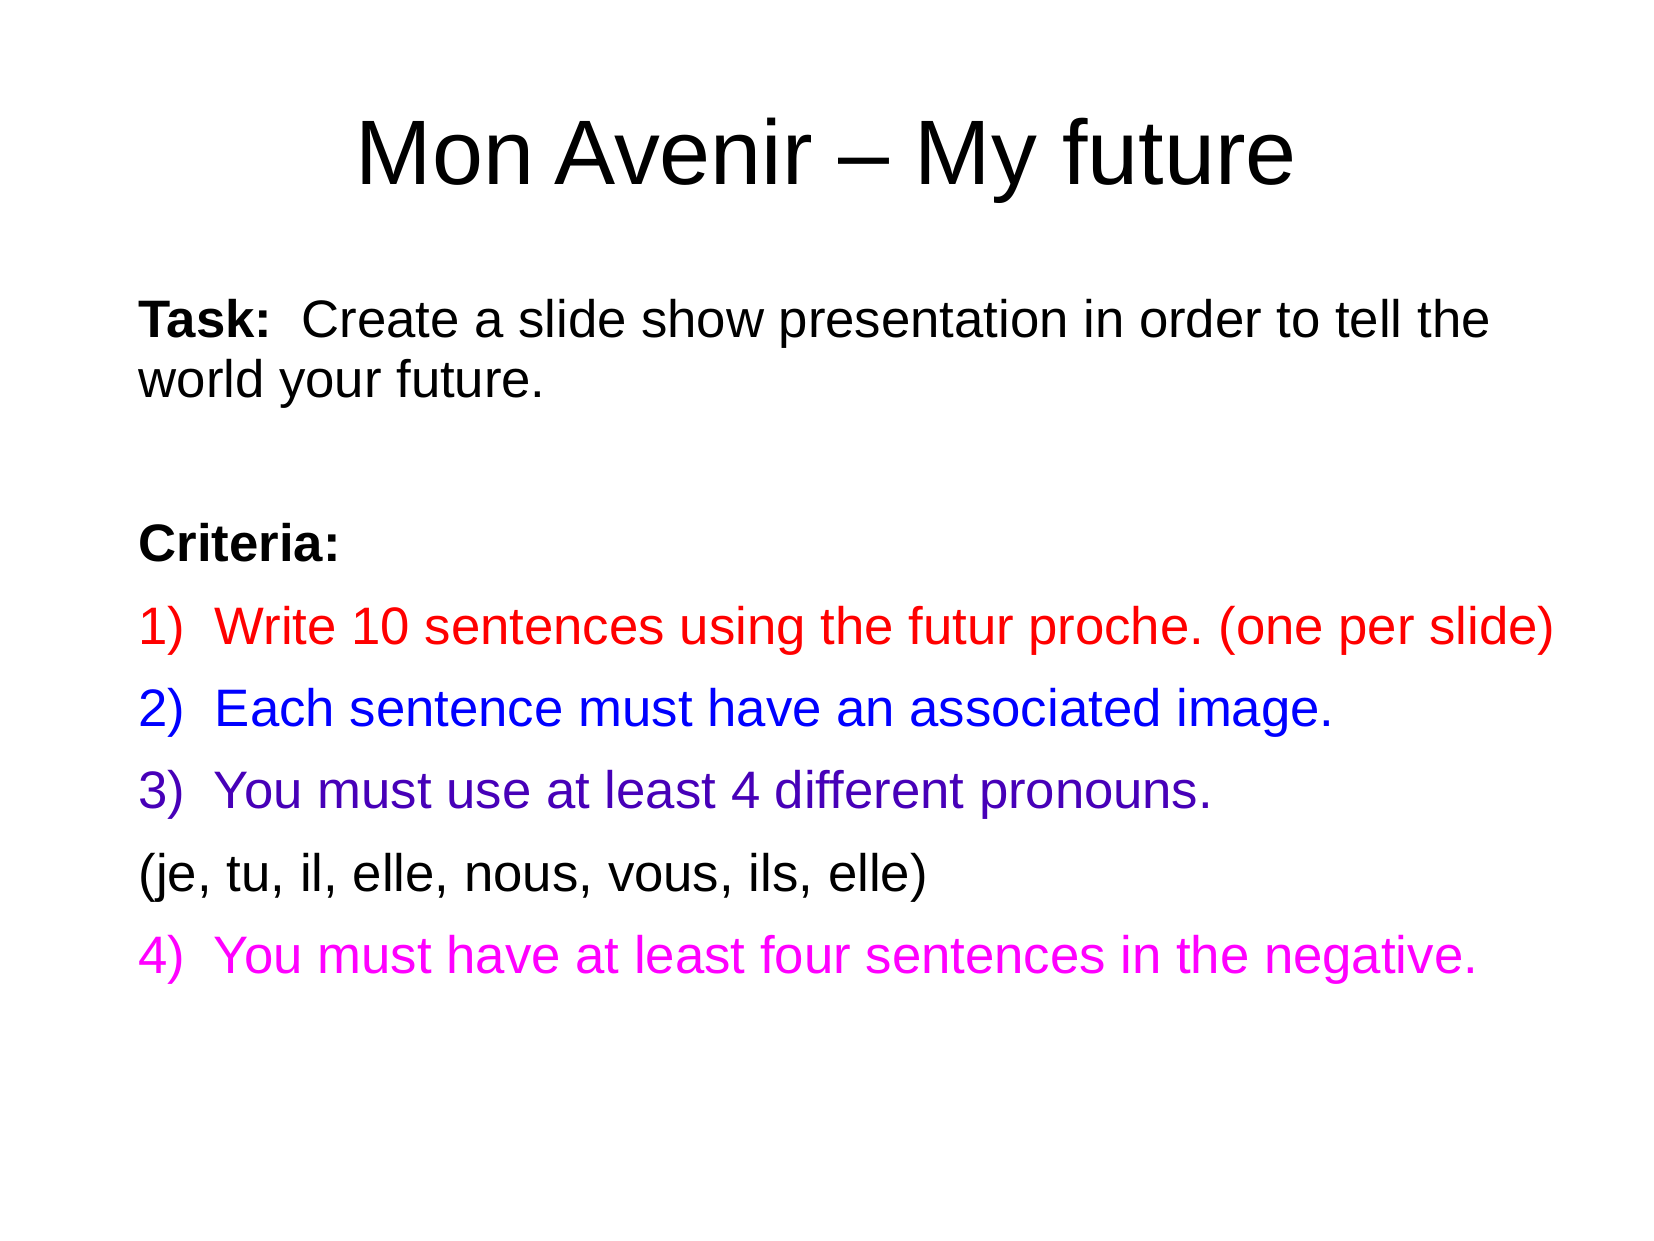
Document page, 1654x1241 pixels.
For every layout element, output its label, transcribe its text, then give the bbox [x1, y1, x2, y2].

list Task: Create a slide show presentation in order to tell the world your future. Criteria: 1) Write 10 sentences using the futur proche. (one per slide) 2) Each sentence must have an associated image. 3) You must use at least 4 different pronouns. (je, tu, il, elle, nous, vous, ils, elle) 4) You must have at least four sentences in the negative. [82, 290, 1571, 1010]
title Mon Avenir – My future [82, 49, 1571, 257]
